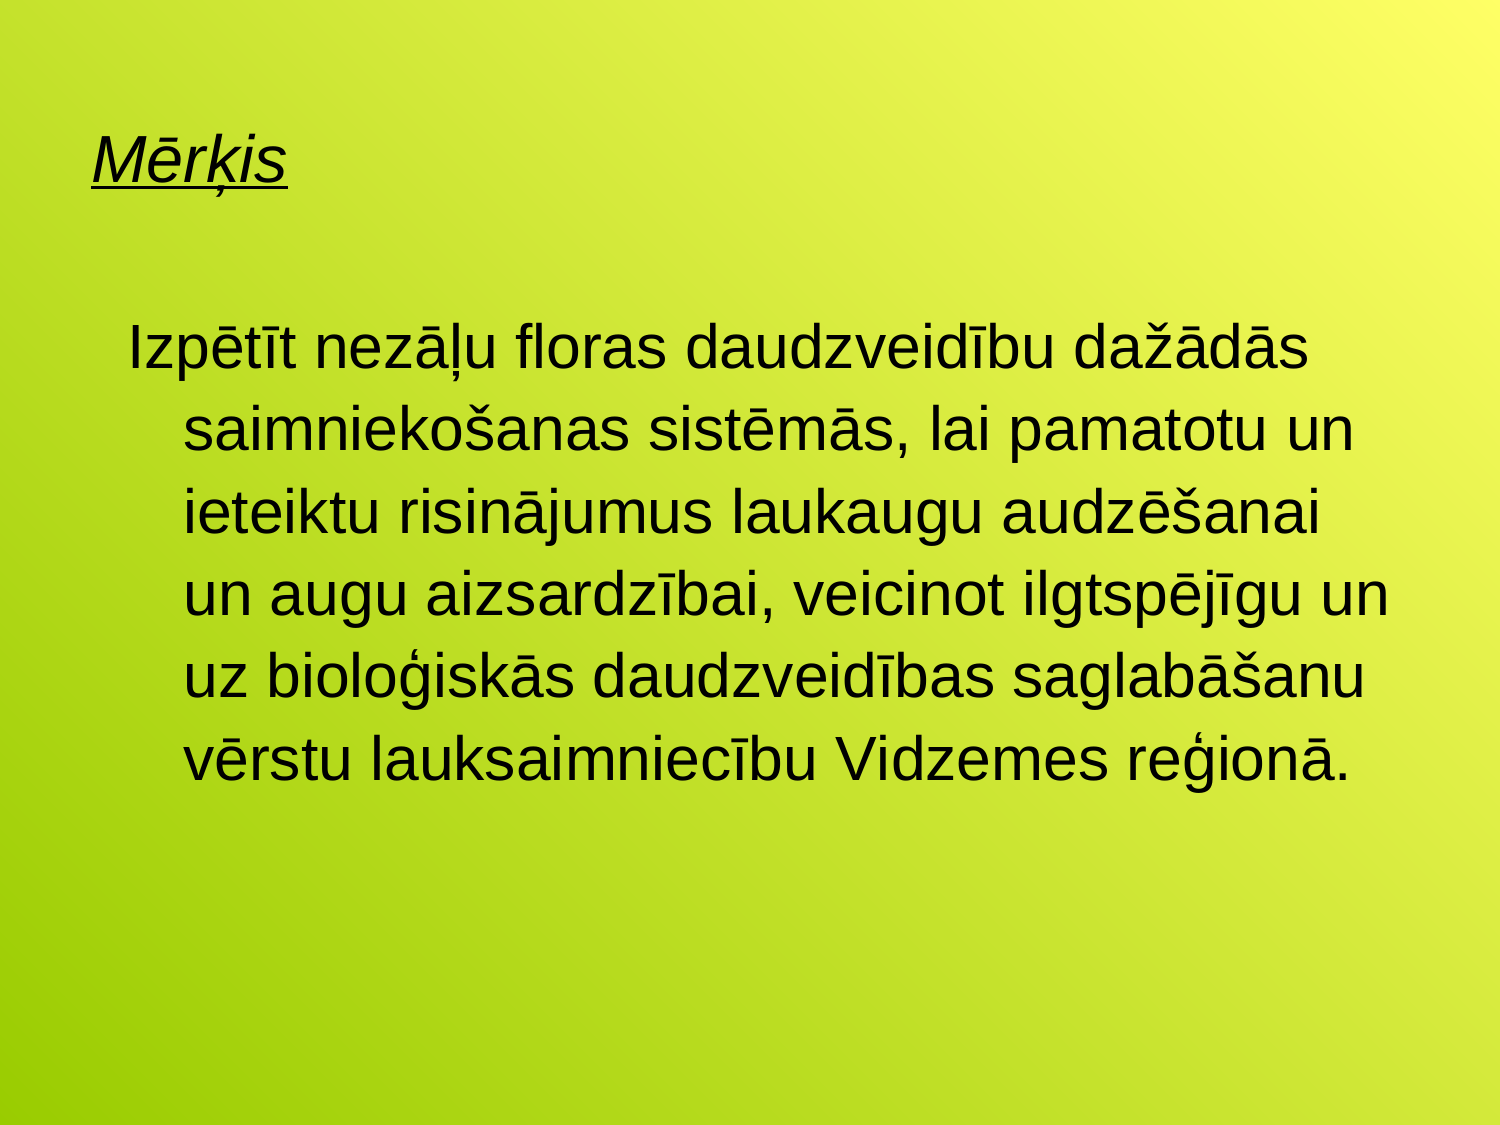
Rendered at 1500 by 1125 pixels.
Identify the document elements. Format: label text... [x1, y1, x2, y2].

text_box Mērķis [76, 101, 1416, 209]
list Izpētīt nezāļu floras daudzveidību dažādās saimniekošanas sistēmās, lai pamatotu un ieteiktu risinājumus laukaugu audzēšanai un augu aizsardzībai, veicinot ilgtspējīgu un uz bioloģiskās daudzveidības saglabāšanu vērstu lauksaimniecību Vidzemes reģionā. [112, 290, 1412, 835]
